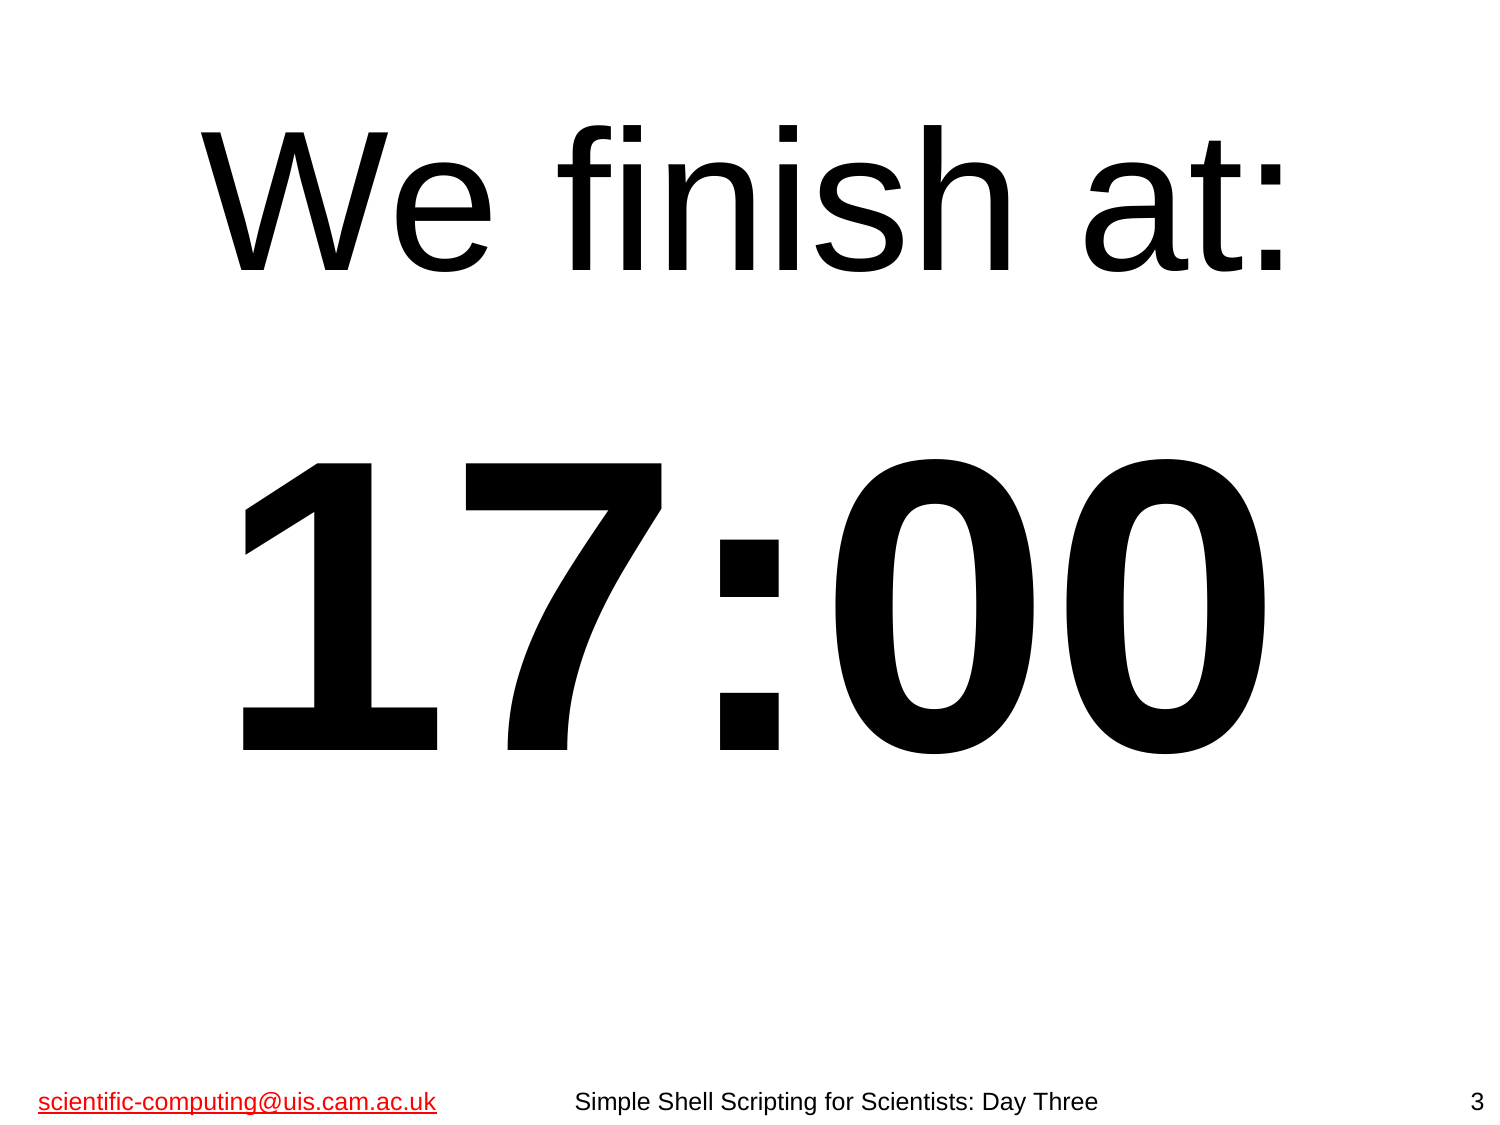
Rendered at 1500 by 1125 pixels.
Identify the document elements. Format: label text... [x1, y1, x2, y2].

list 17:00 [87, 187, 1413, 1063]
title We finish at: [99, 81, 1401, 187]
